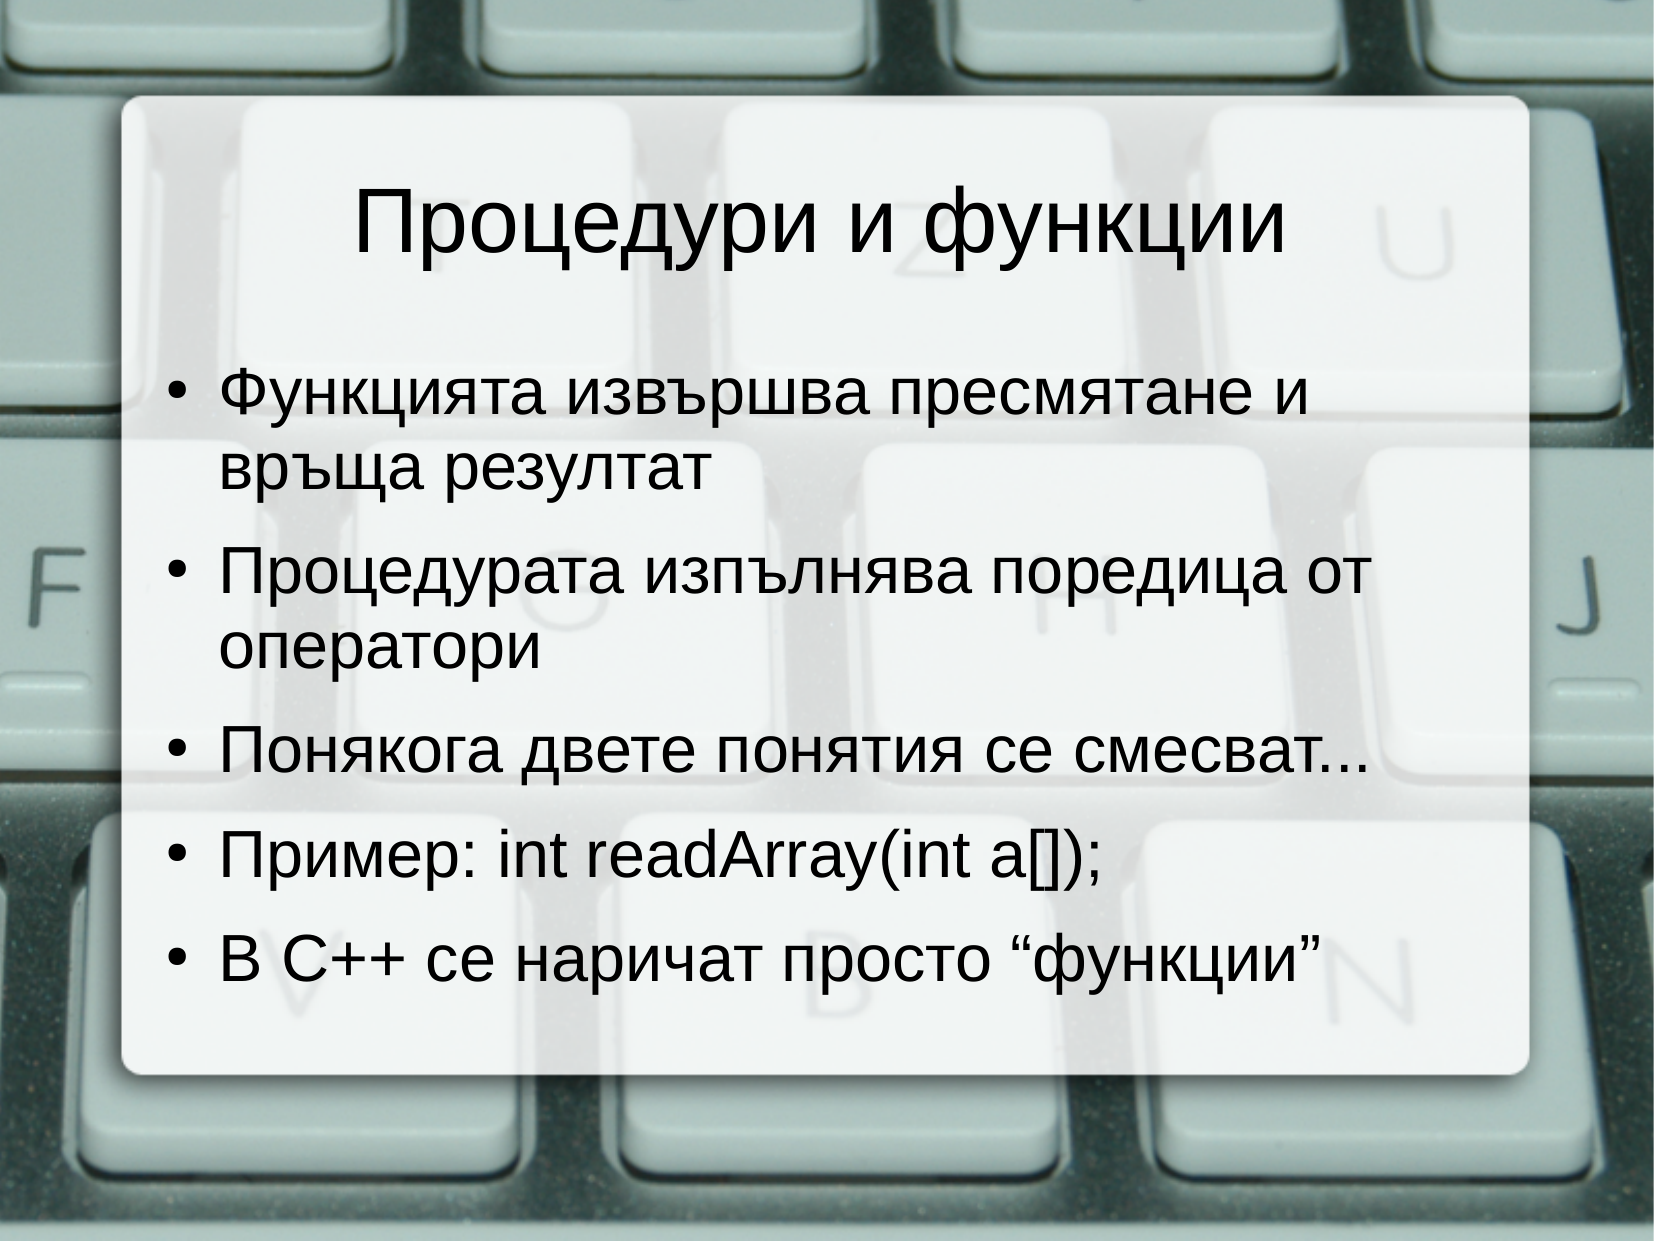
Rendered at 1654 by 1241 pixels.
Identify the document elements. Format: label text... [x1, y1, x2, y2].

list Функцията извършва пресмятане и връща резултат Процедурата изпълнява поредица от оператори Понякога двете понятия се смесват... Пример: int readArray(int a[]); В C++ се наричат просто “функции” [147, 354, 1506, 1074]
picture [0, 0, 1654, 1241]
title Процедури и функции [135, 117, 1506, 325]
